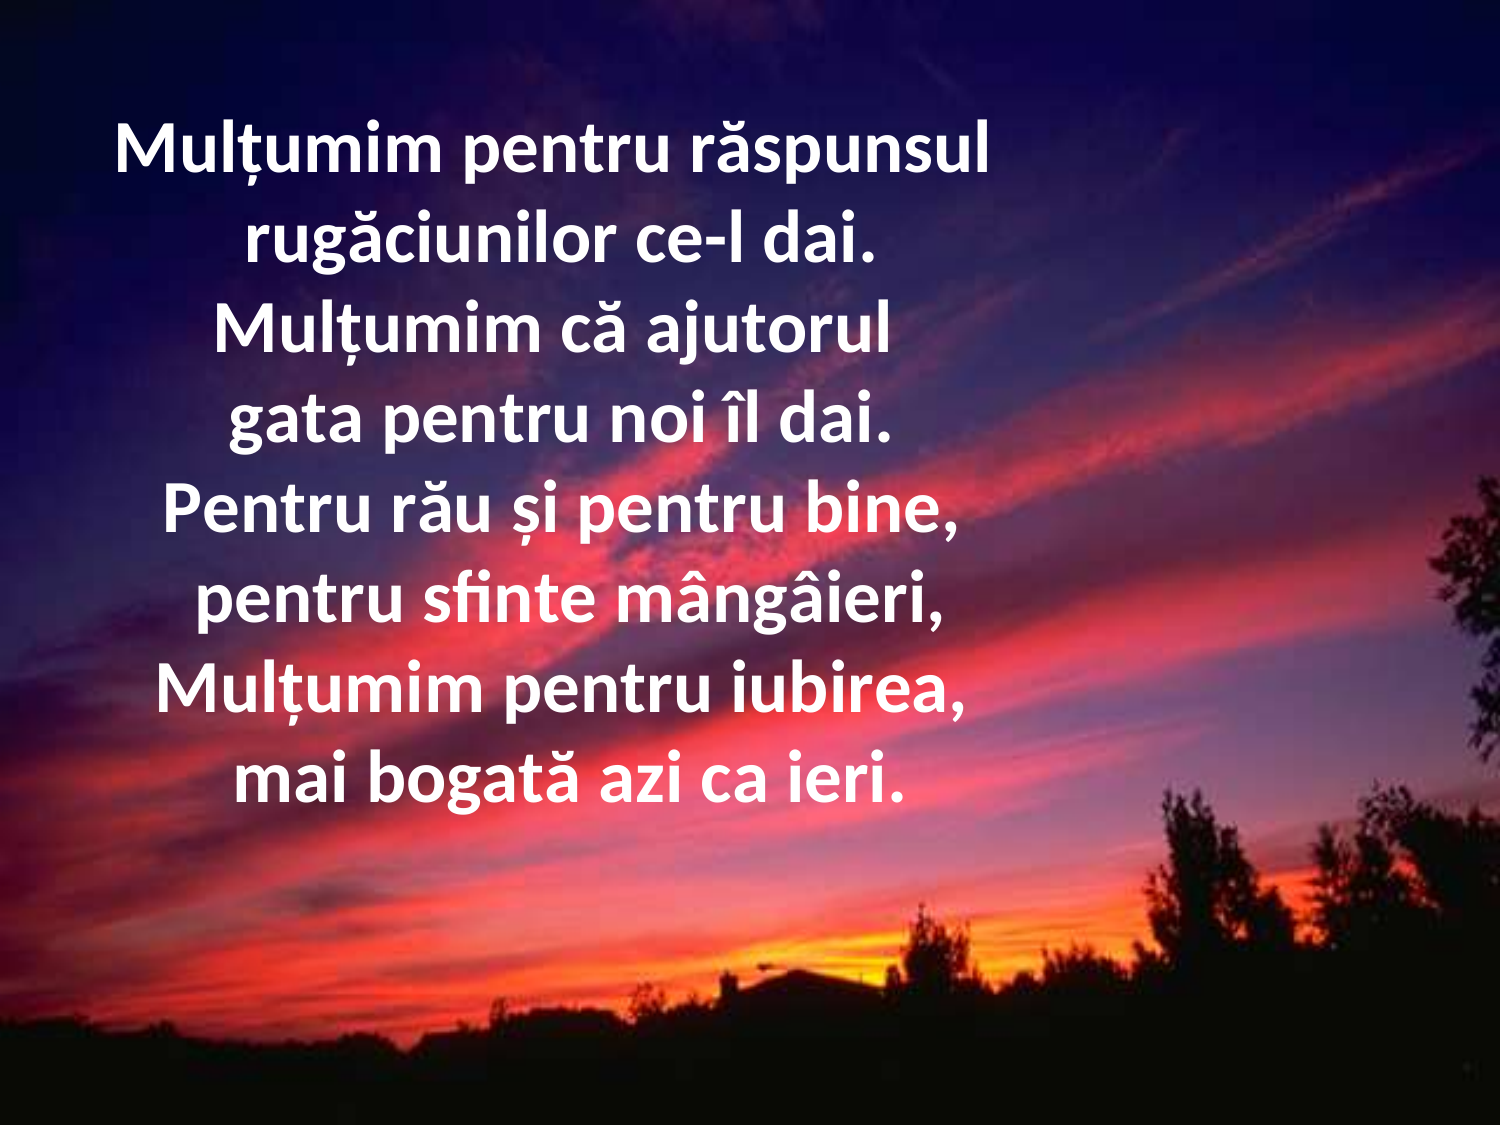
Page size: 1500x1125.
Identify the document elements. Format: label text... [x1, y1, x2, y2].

picture [0, 0, 1500, 1125]
text_box Mulţumim pentru răspunsul rugăciunilor ce-l dai. Mulţumim că ajutorul gata pentru noi îl dai. Pentru rău şi pentru bine, pentru sfinte mângâieri, Mulţumim pentru iubirea, mai bogată azi ca ieri. [0, 90, 1126, 826]
